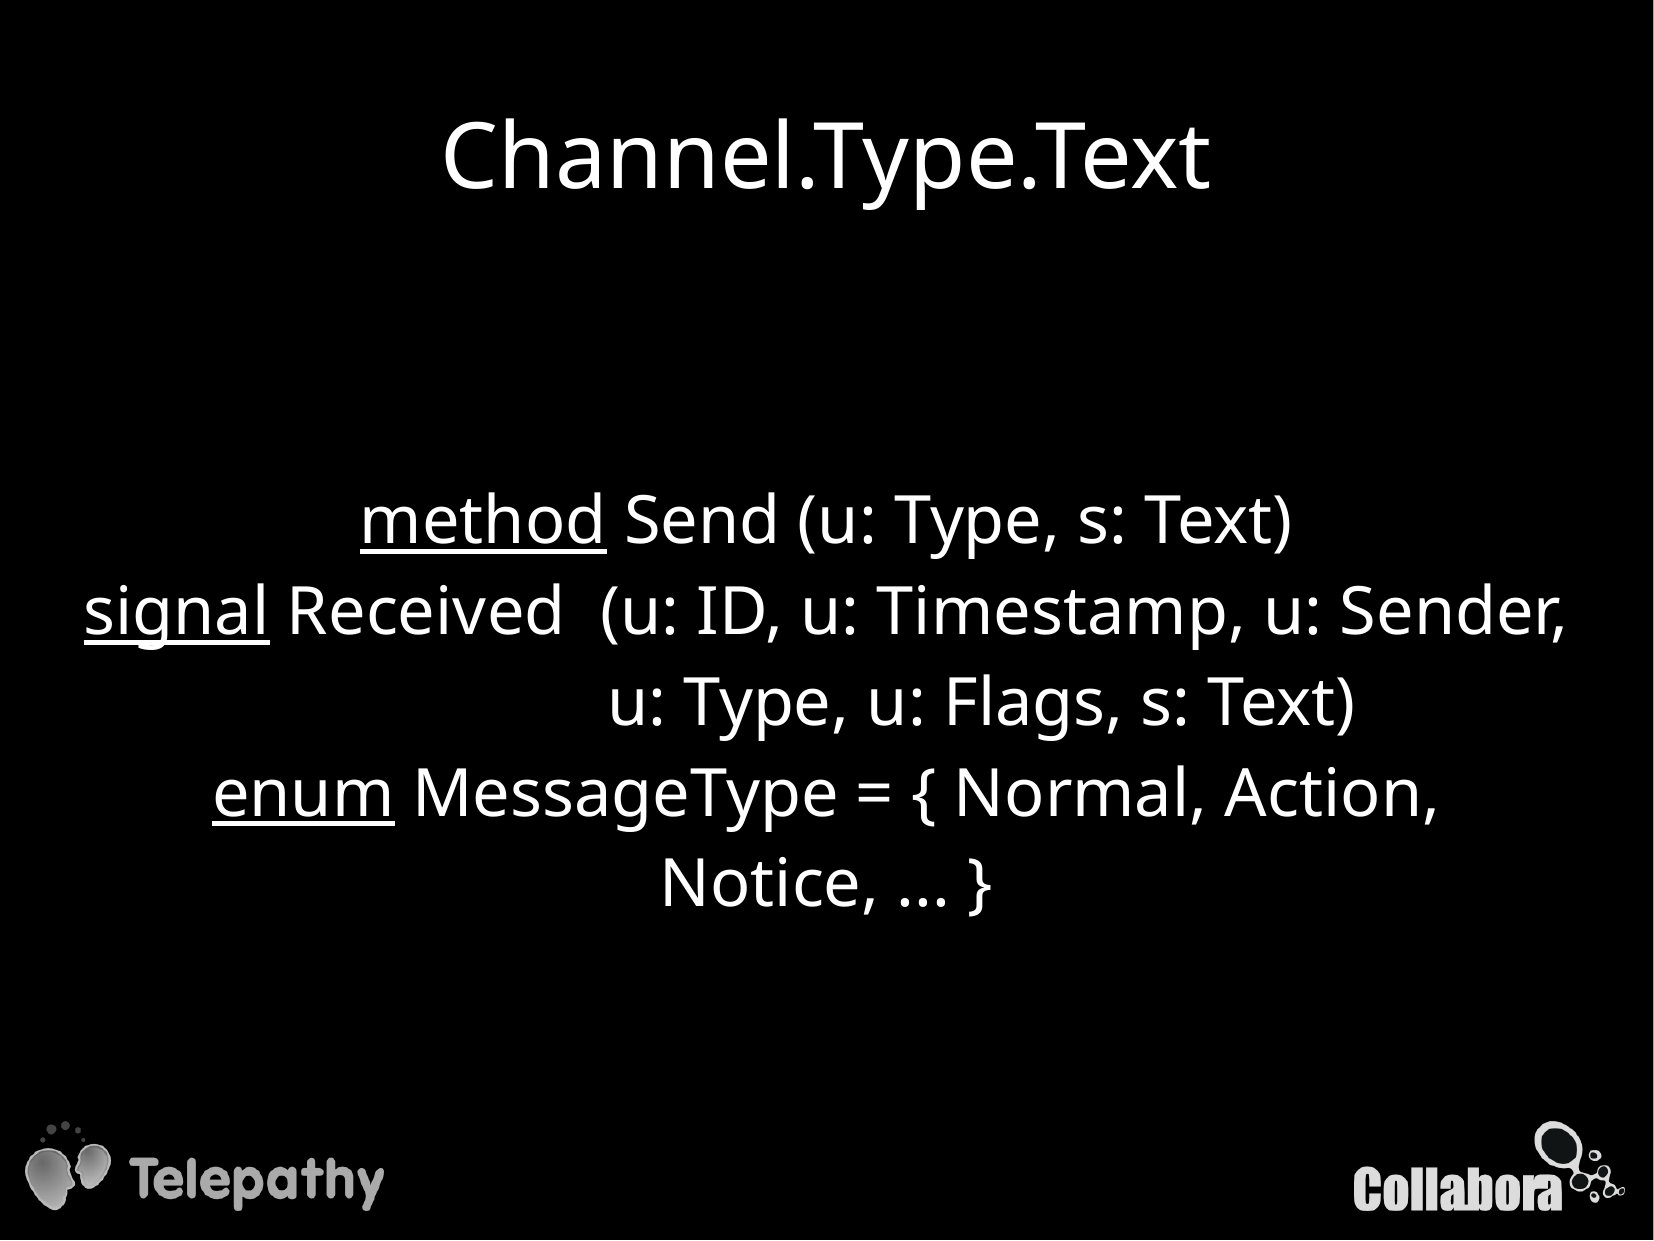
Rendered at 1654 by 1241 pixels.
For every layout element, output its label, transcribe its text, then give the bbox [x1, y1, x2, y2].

subtitle method Send (u: Type, s: Text) signal Received (u: ID, u: Timestamp, u: Sender, u: Type, u: Flags, s: Text) enum MessageType = { Normal, Action, Notice, ... } [82, 290, 1571, 1109]
picture [25, 1121, 384, 1211]
picture [1354, 1121, 1625, 1211]
title Channel.Type.Text [82, 56, 1571, 250]
